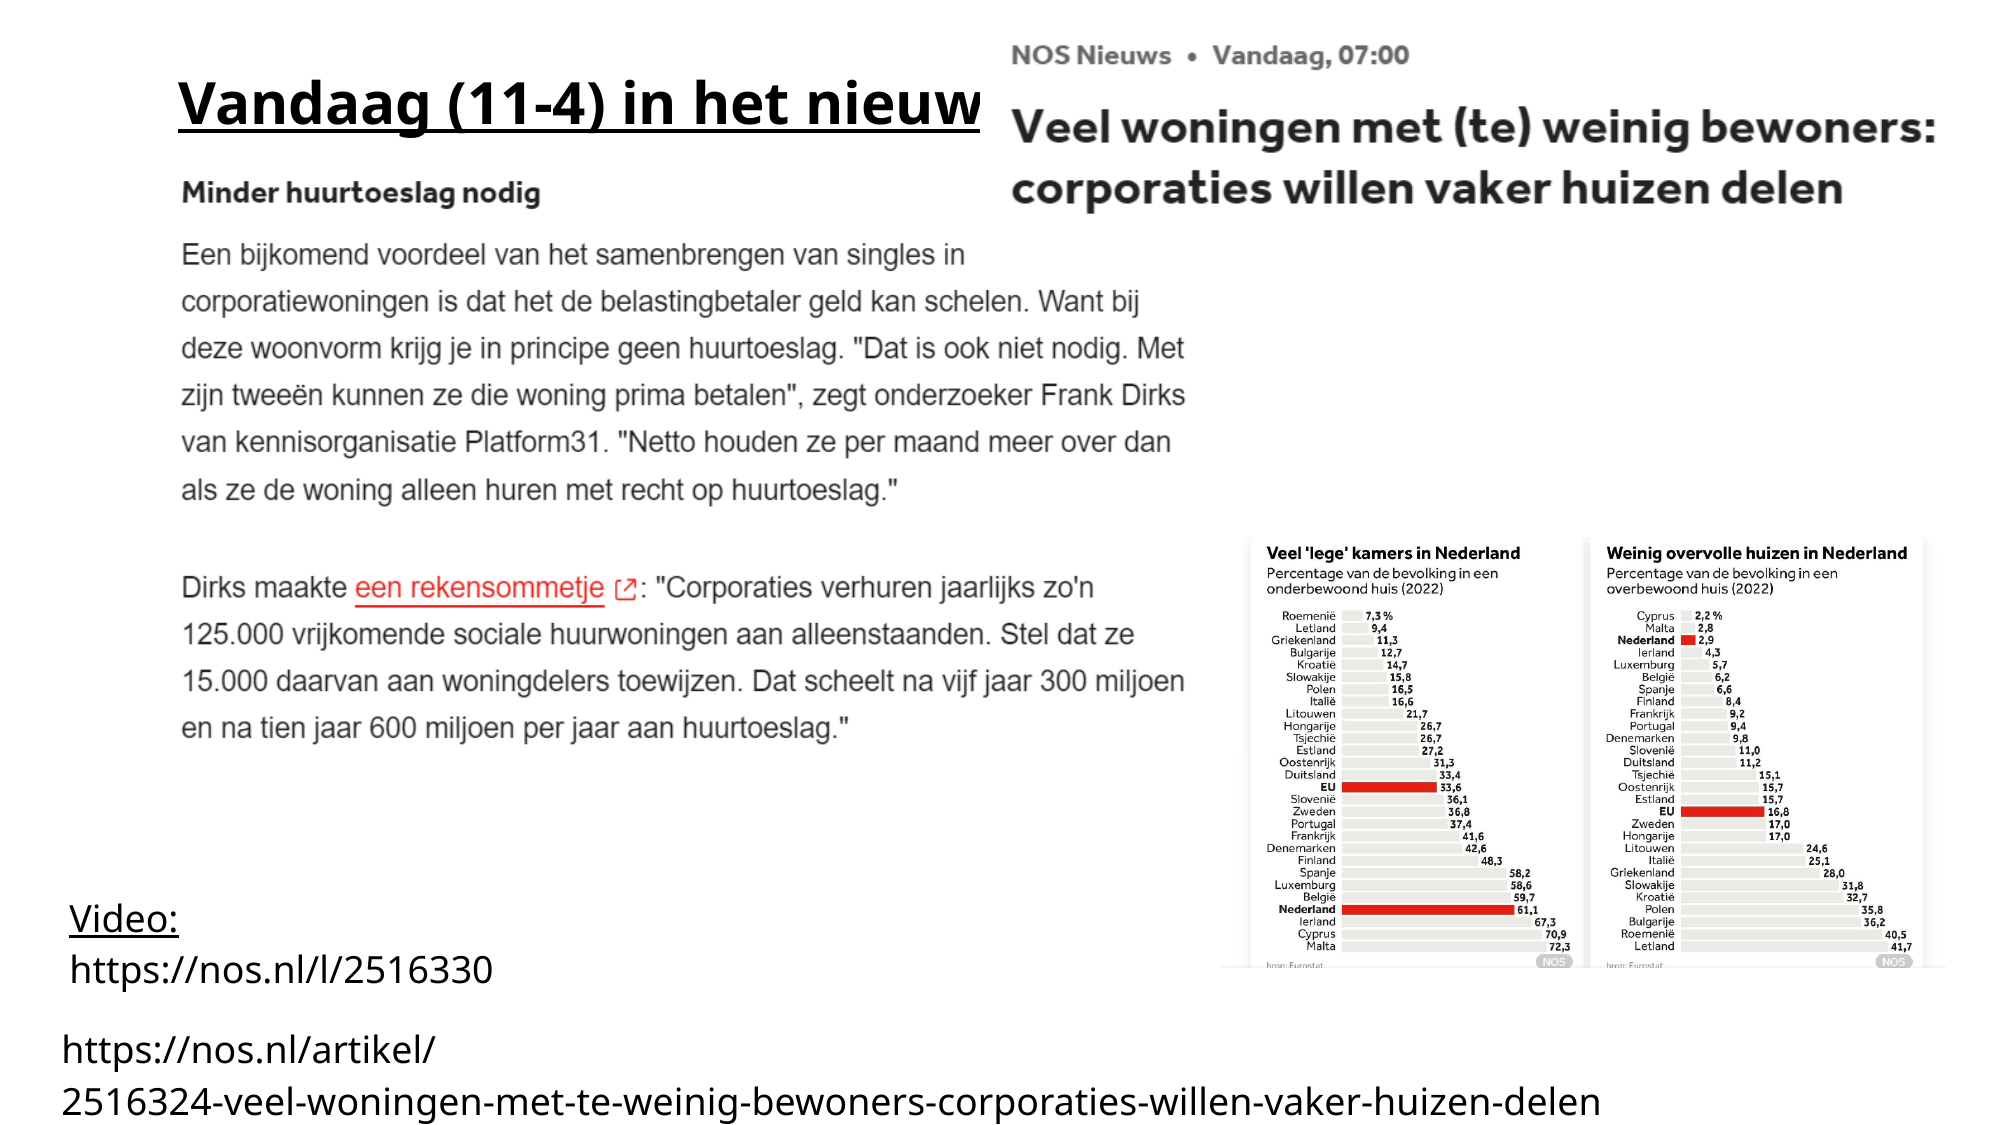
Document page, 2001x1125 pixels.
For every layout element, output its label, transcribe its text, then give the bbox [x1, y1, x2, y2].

text_box Vandaag (11-4) in het nieuws!! [163, 58, 980, 145]
picture [163, 18, 2000, 976]
text_box https://nos.nl/artikel/2516324-veel-woningen-met-te-weinig-bewoners-corporaties-willen-vaker-huizen-delen [46, 1018, 1969, 1125]
text_box Video: https://nos.nl/l/2516330 [54, 887, 1055, 1039]
